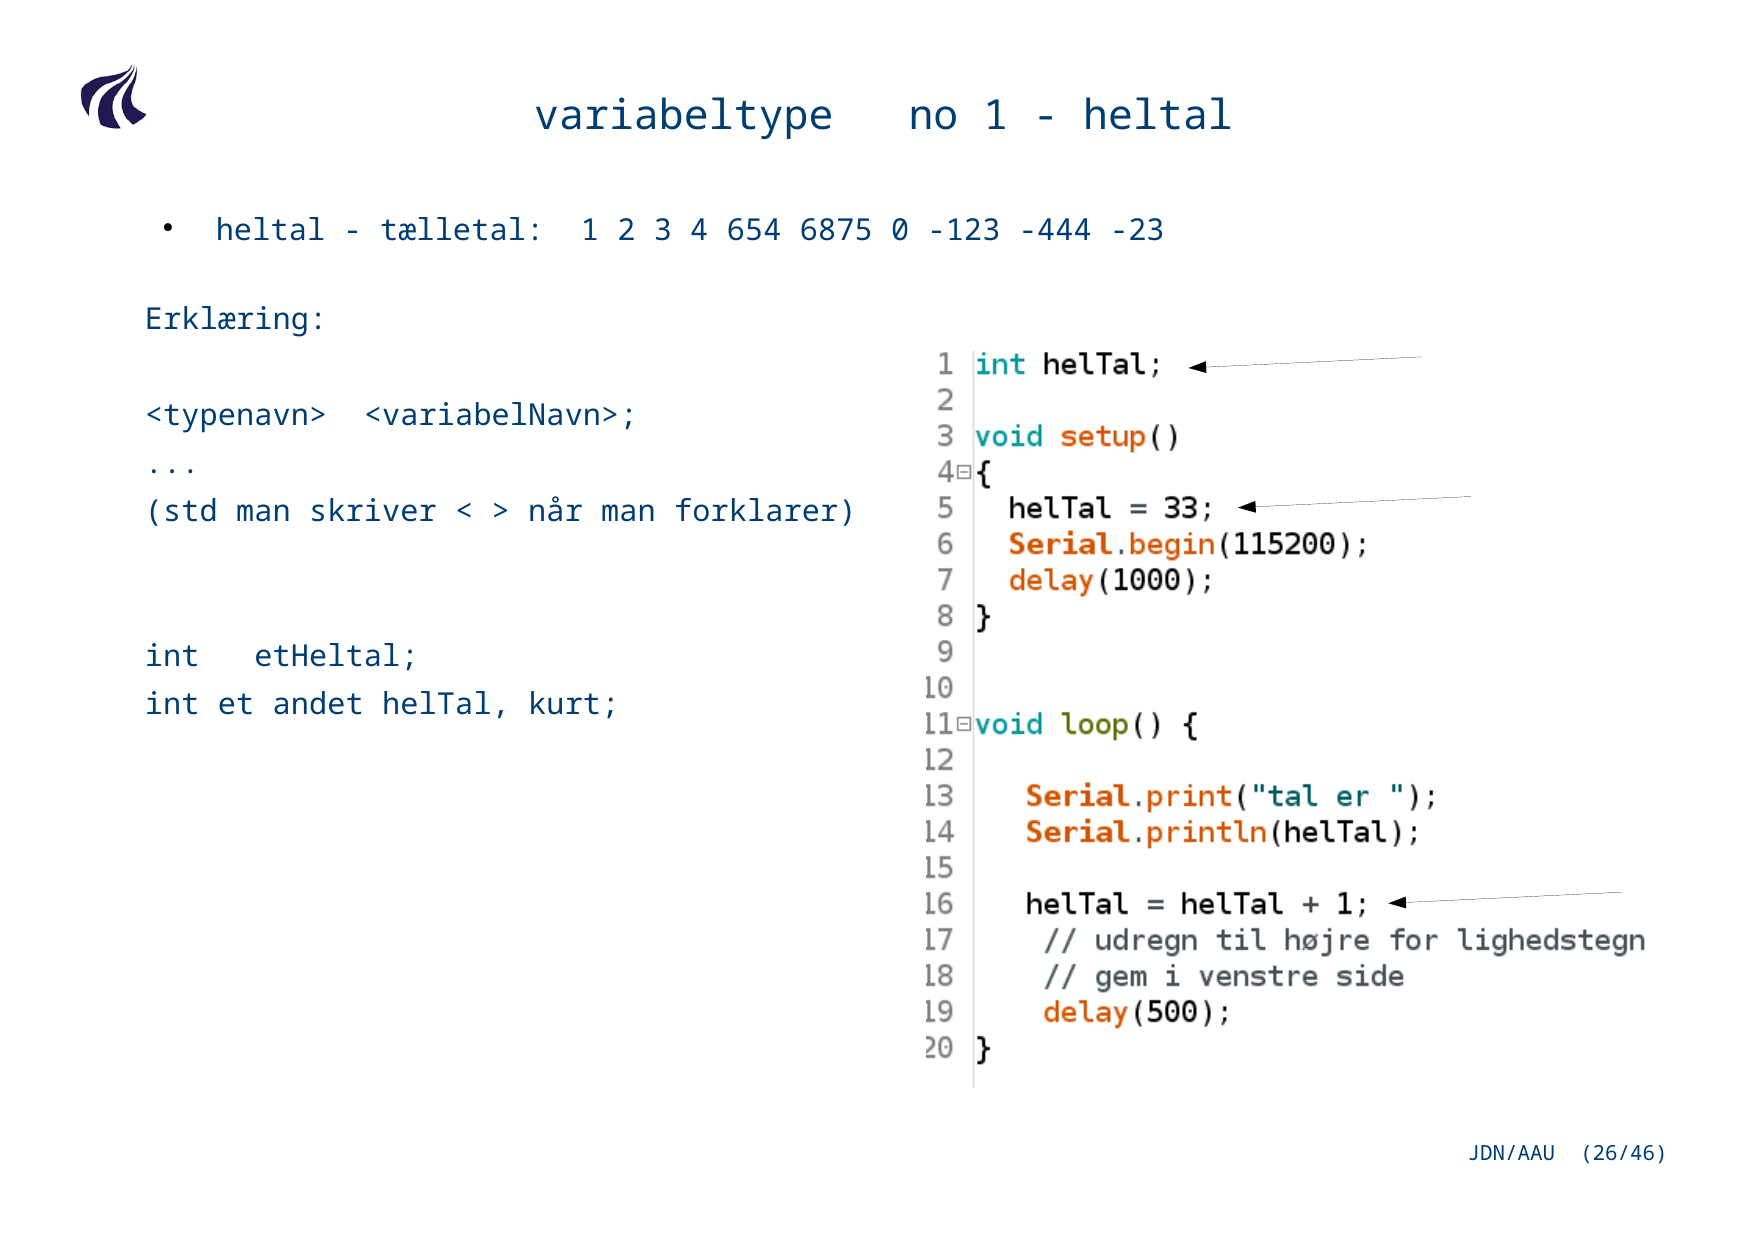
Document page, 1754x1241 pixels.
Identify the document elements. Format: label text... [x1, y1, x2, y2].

list heltal - tælletal: 1 2 3 4 654 6875 0 -123 -444 -23 Erklæring: <typenavn> <variabelNavn>; ... (std man skriver < > når man forklarer) int etHeltal; int et andet helTal, kurt; [144, 208, 1618, 1064]
picture [76, 60, 151, 131]
title variabeltype no 1 - heltal [148, 72, 1621, 155]
picture [926, 351, 1693, 1088]
